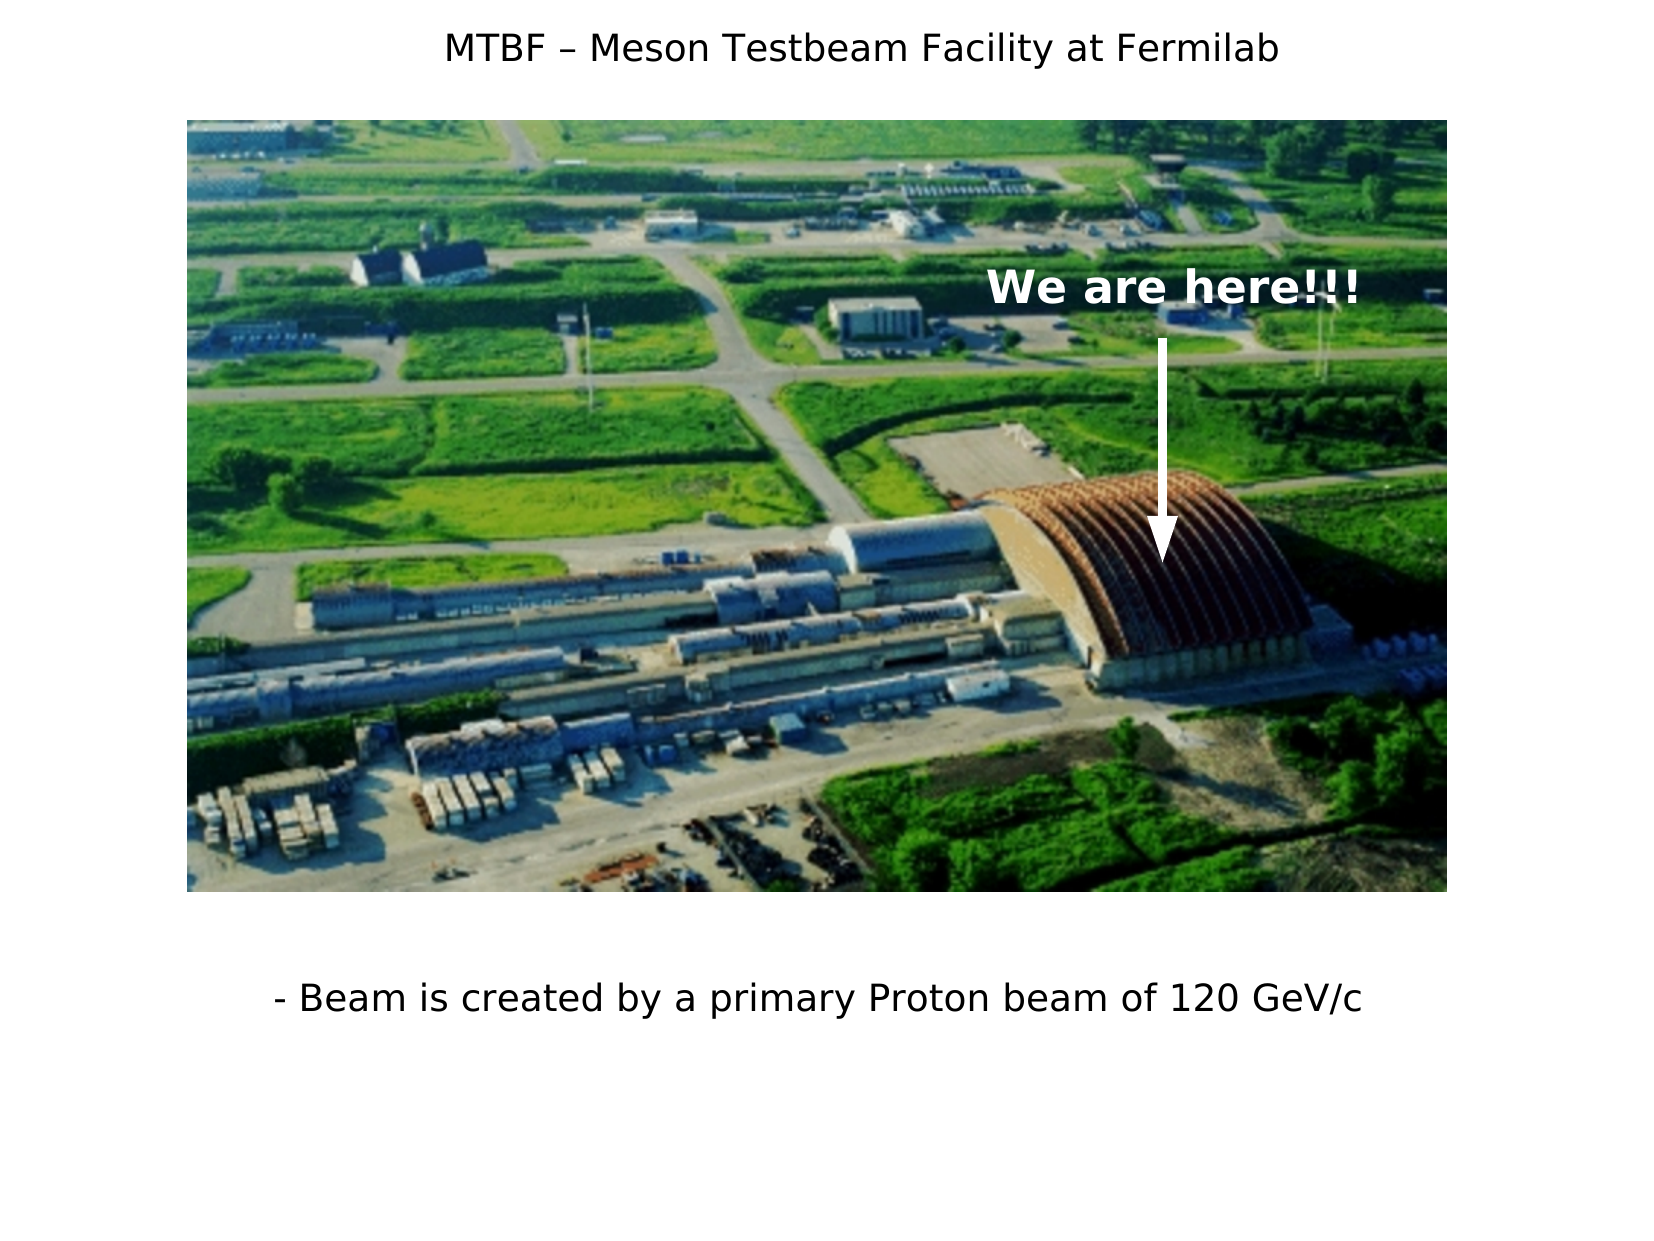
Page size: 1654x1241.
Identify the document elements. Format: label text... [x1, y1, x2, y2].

text_box - Beam is created by a primary Proton beam of 120 GeV/c [258, 969, 1356, 1028]
picture [187, 120, 1447, 893]
text_box MTBF – Meson Testbeam Facility at Fermilab [429, 19, 1290, 79]
text_box We are here!!! [971, 253, 1371, 322]
